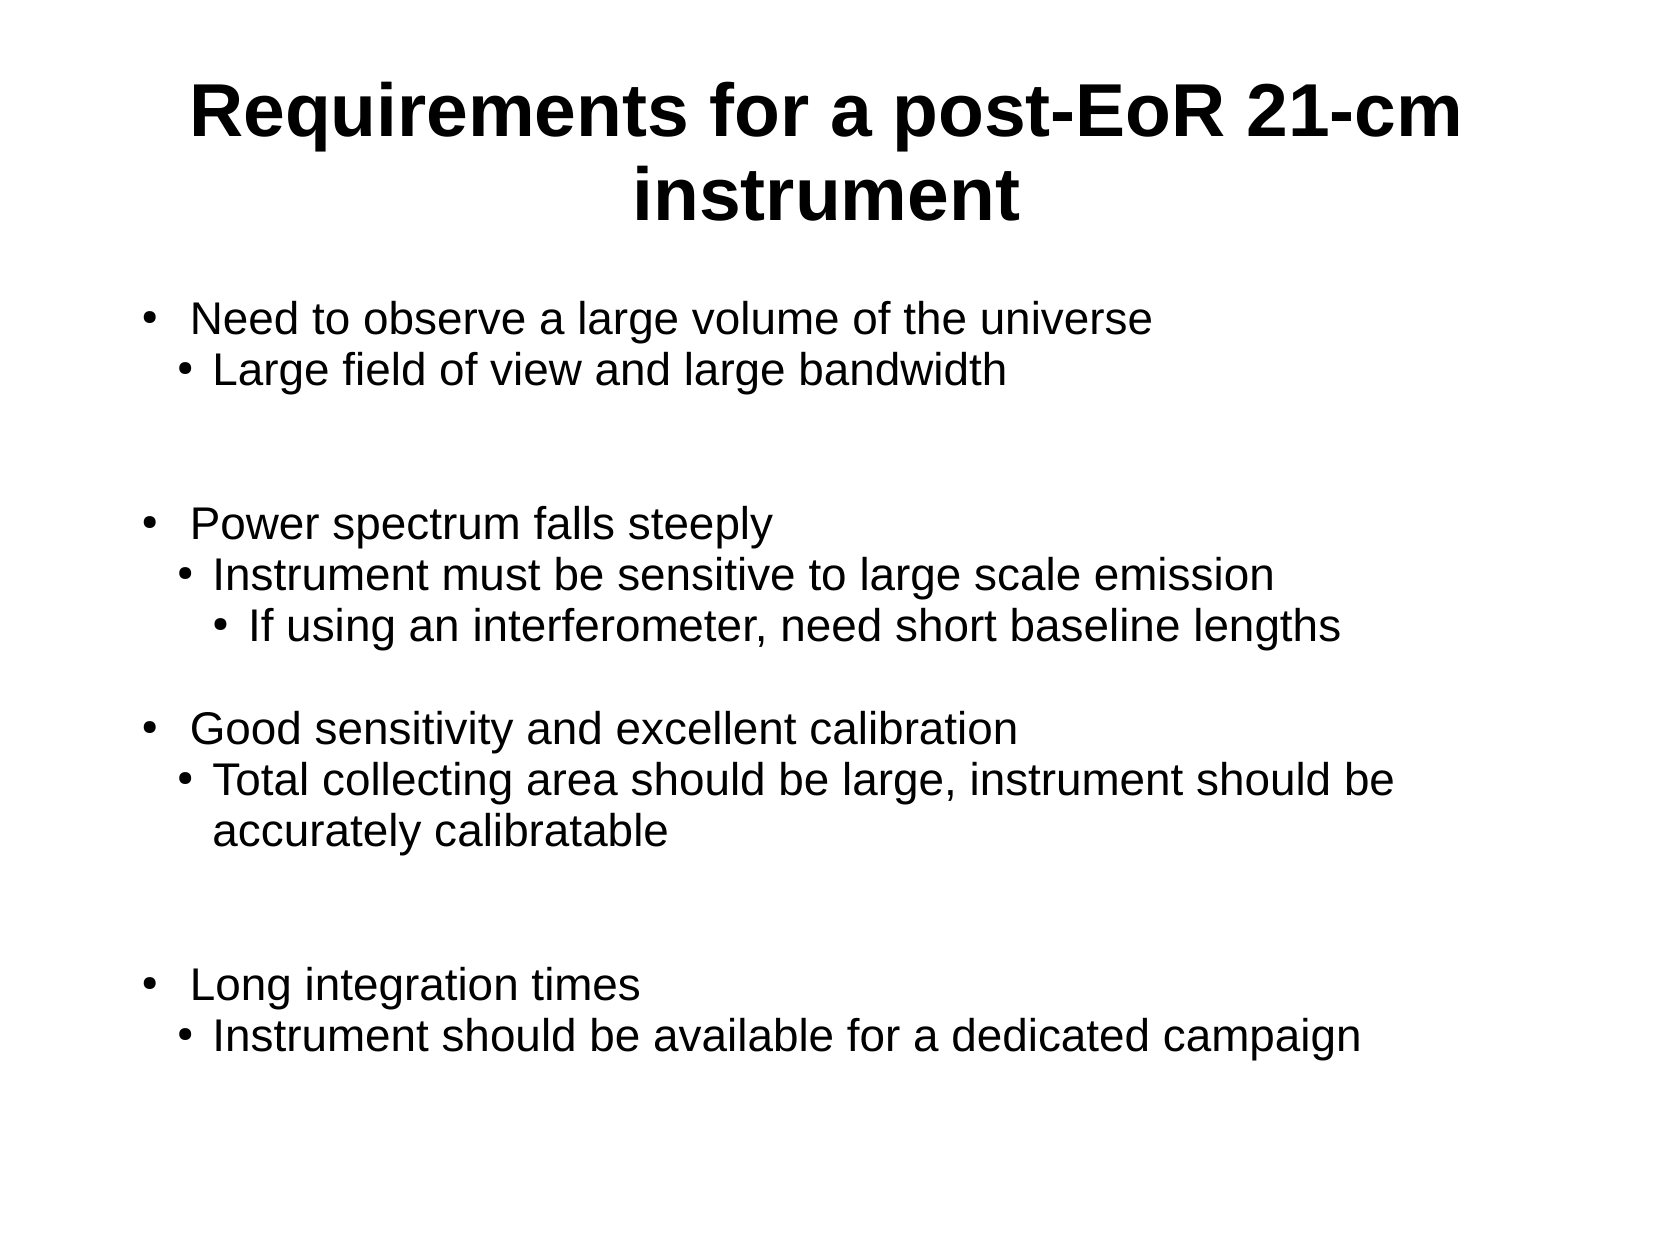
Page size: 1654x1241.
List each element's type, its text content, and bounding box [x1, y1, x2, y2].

title Requirements for a post-EoR 21-cm instrument [82, 49, 1571, 257]
subtitle Need to observe a large volume of the universe Large field of view and large bandwidth Power spectrum falls steeply Instrument must be sensitive to large scale emission If using an interferometer, need short baseline lengths Good sensitivity and excellent calibration Total collecting area should be large, instrument should be accurately calibratable Long integration times Instrument should be available for a dedicated campaign [141, 283, 1524, 1123]
